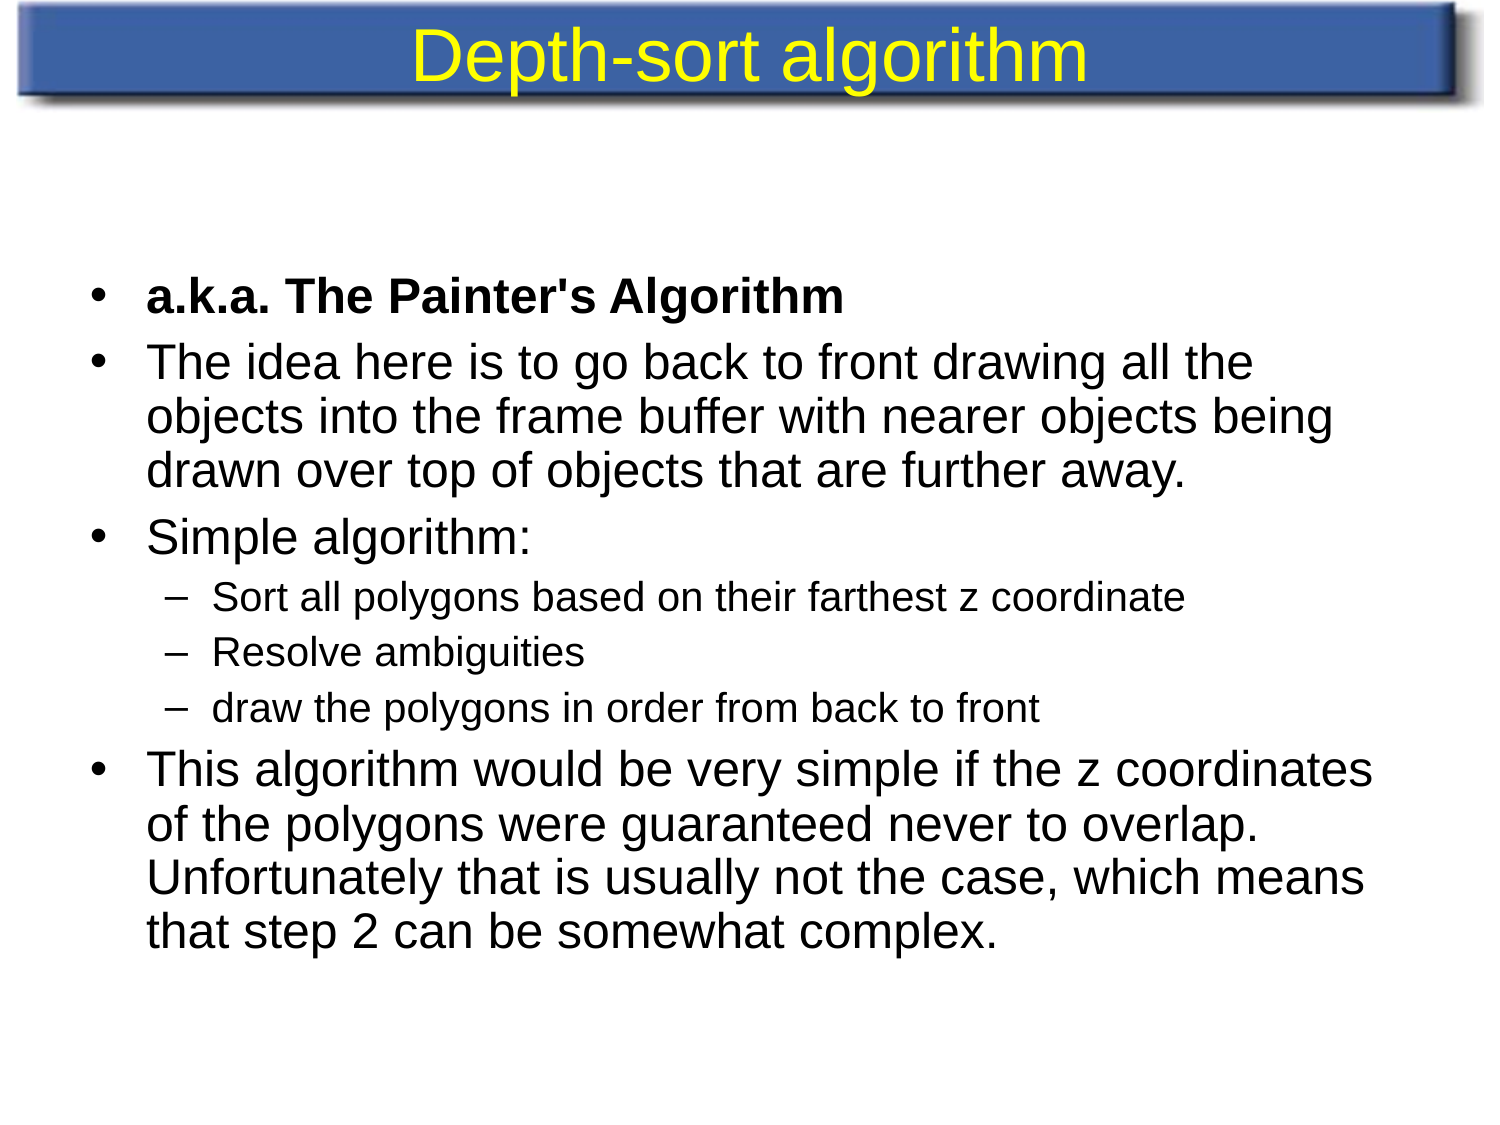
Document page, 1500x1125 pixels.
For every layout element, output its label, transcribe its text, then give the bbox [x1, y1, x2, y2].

title Depth-sort algorithm [75, 0, 1426, 105]
list a.k.a. The Painter's Algorithm The idea here is to go back to front drawing all the objects into the frame buffer with nearer objects being drawn over top of objects that are further away. Simple algorithm: Sort all polygons based on their farthest z coordinate Resolve ambiguities draw the polygons in order from back to front This algorithm would be very simple if the z coordinates of the polygons were guaranteed never to overlap. Unfortunately that is usually not the case, which means that step 2 can be somewhat complex. [75, 262, 1426, 1006]
picture [16, 0, 1484, 113]
